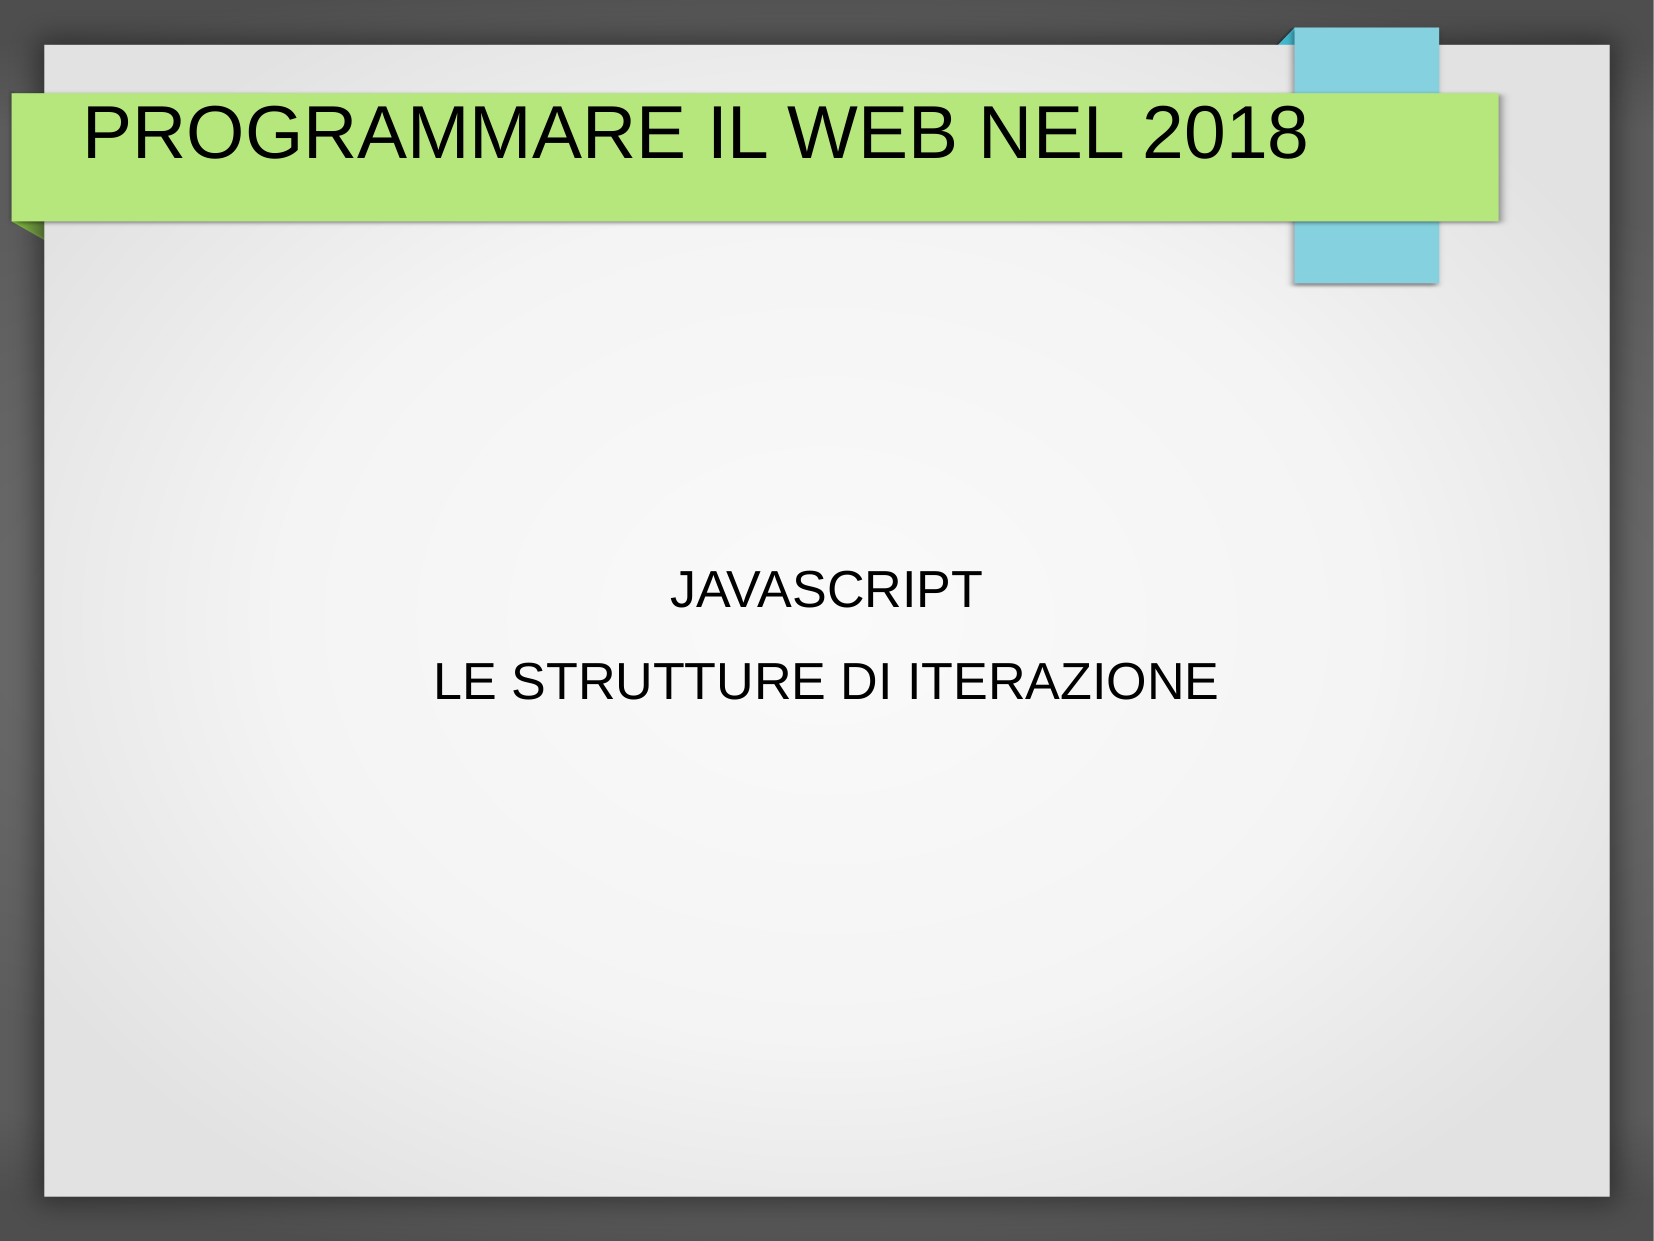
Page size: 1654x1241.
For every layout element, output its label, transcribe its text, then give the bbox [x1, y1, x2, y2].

subtitle JAVASCRIPT LE STRUTTURE DI ITERAZIONE [82, 250, 1571, 1015]
title PROGRAMMARE IL WEB NEL 2018 [82, 44, 1489, 213]
picture [0, 0, 1654, 1241]
